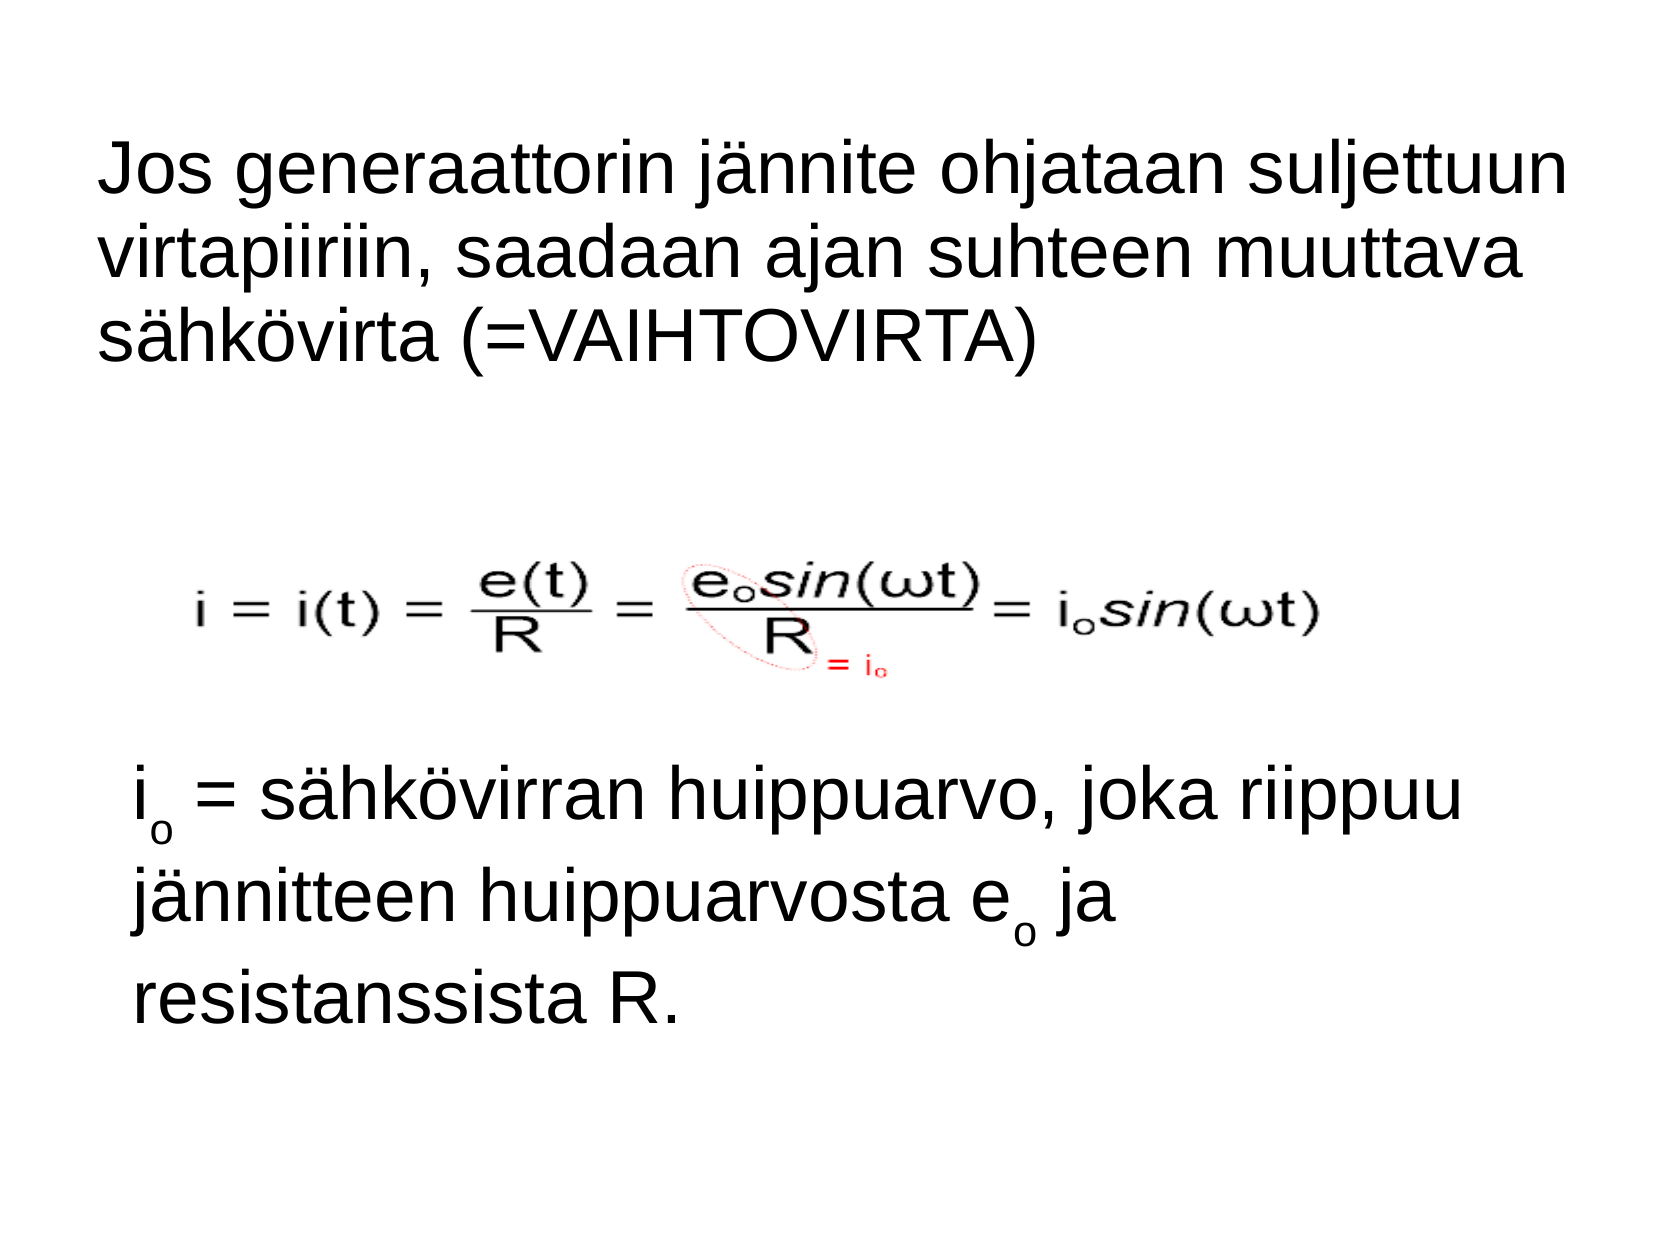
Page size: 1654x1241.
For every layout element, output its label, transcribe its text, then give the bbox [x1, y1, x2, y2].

text_box io = sähkövirran huippuarvo, joka riippuu jännitteen huippuarvosta eo ja resistanssista R. [118, 744, 1536, 1165]
picture [59, 498, 1470, 721]
text_box Jos generaattorin jännite ohjataan suljettuun virtapiiriin, saadaan ajan suhteen muuttava sähkövirta (=VAIHTOVIRTA) [82, 118, 1654, 469]
